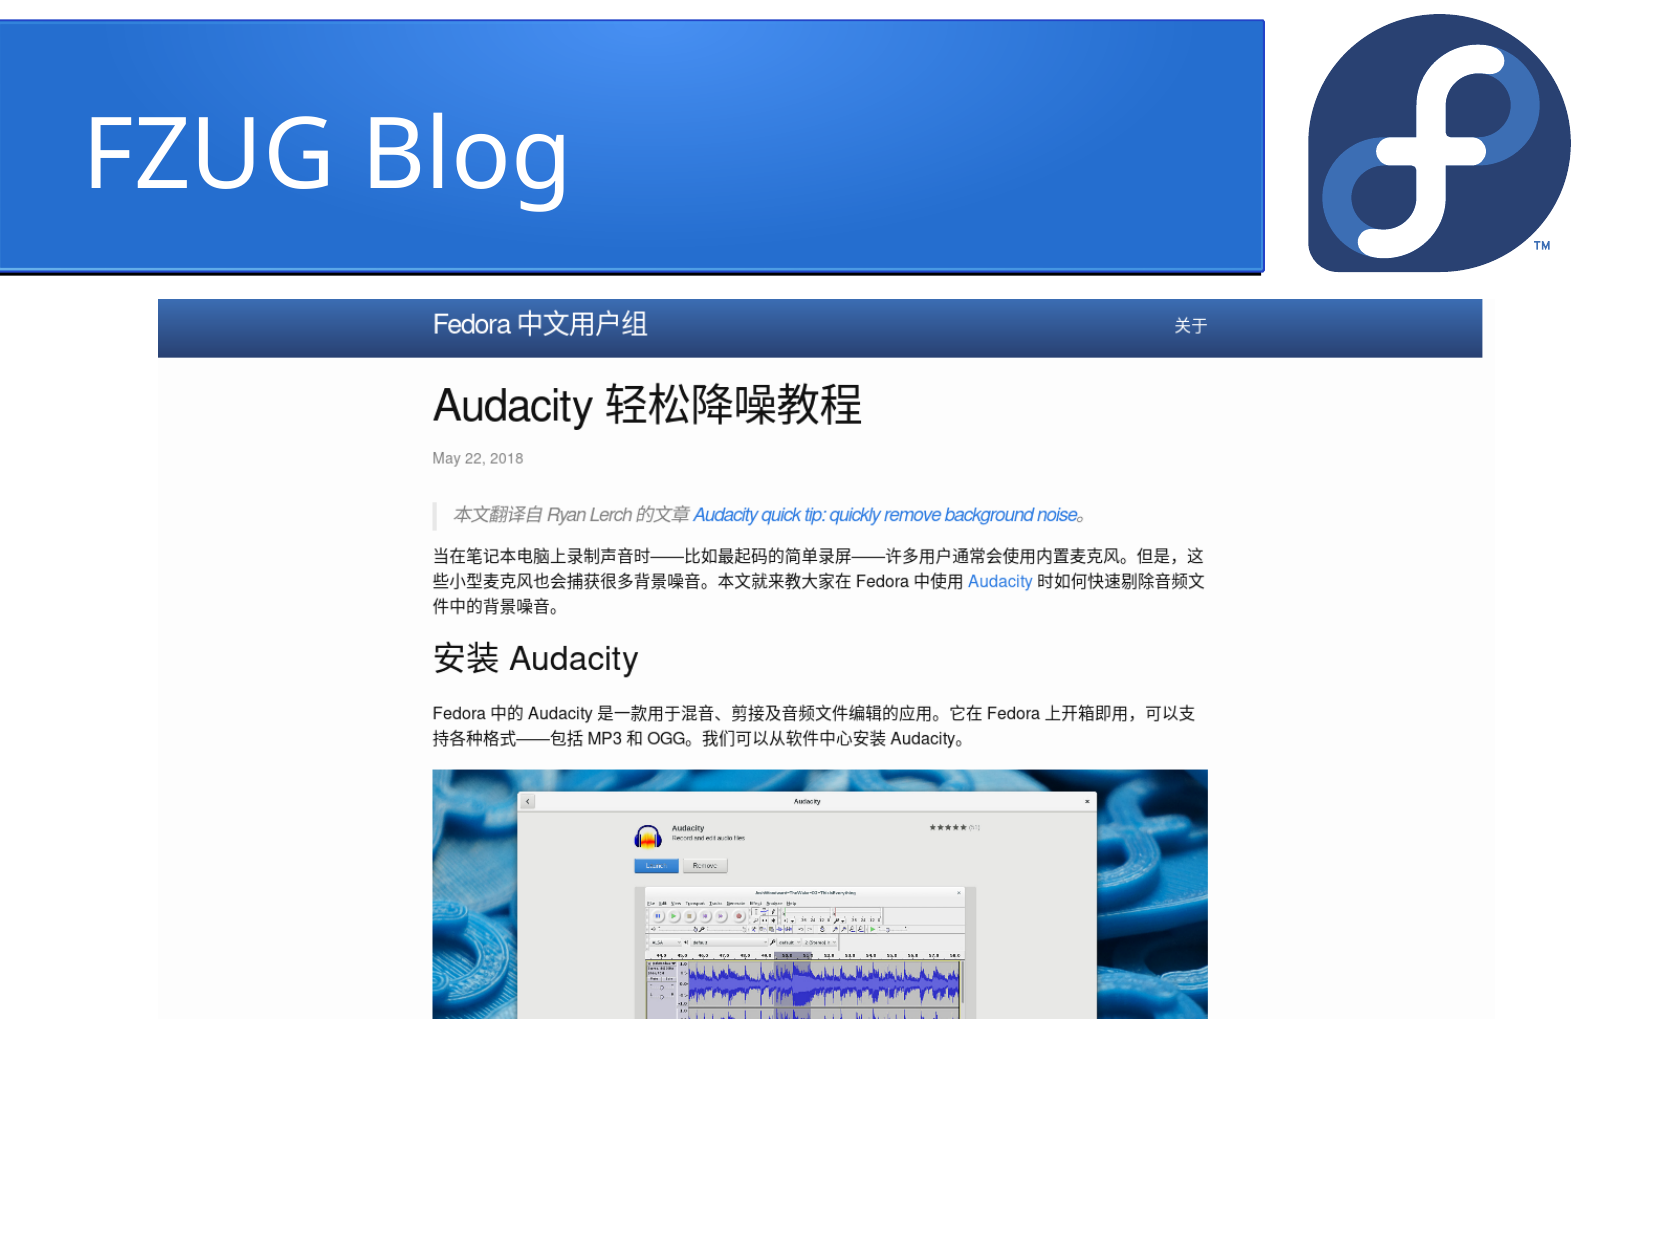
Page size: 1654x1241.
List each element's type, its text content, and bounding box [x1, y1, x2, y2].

picture [158, 299, 1495, 1019]
title FZUG Blog [82, 47, 1235, 252]
